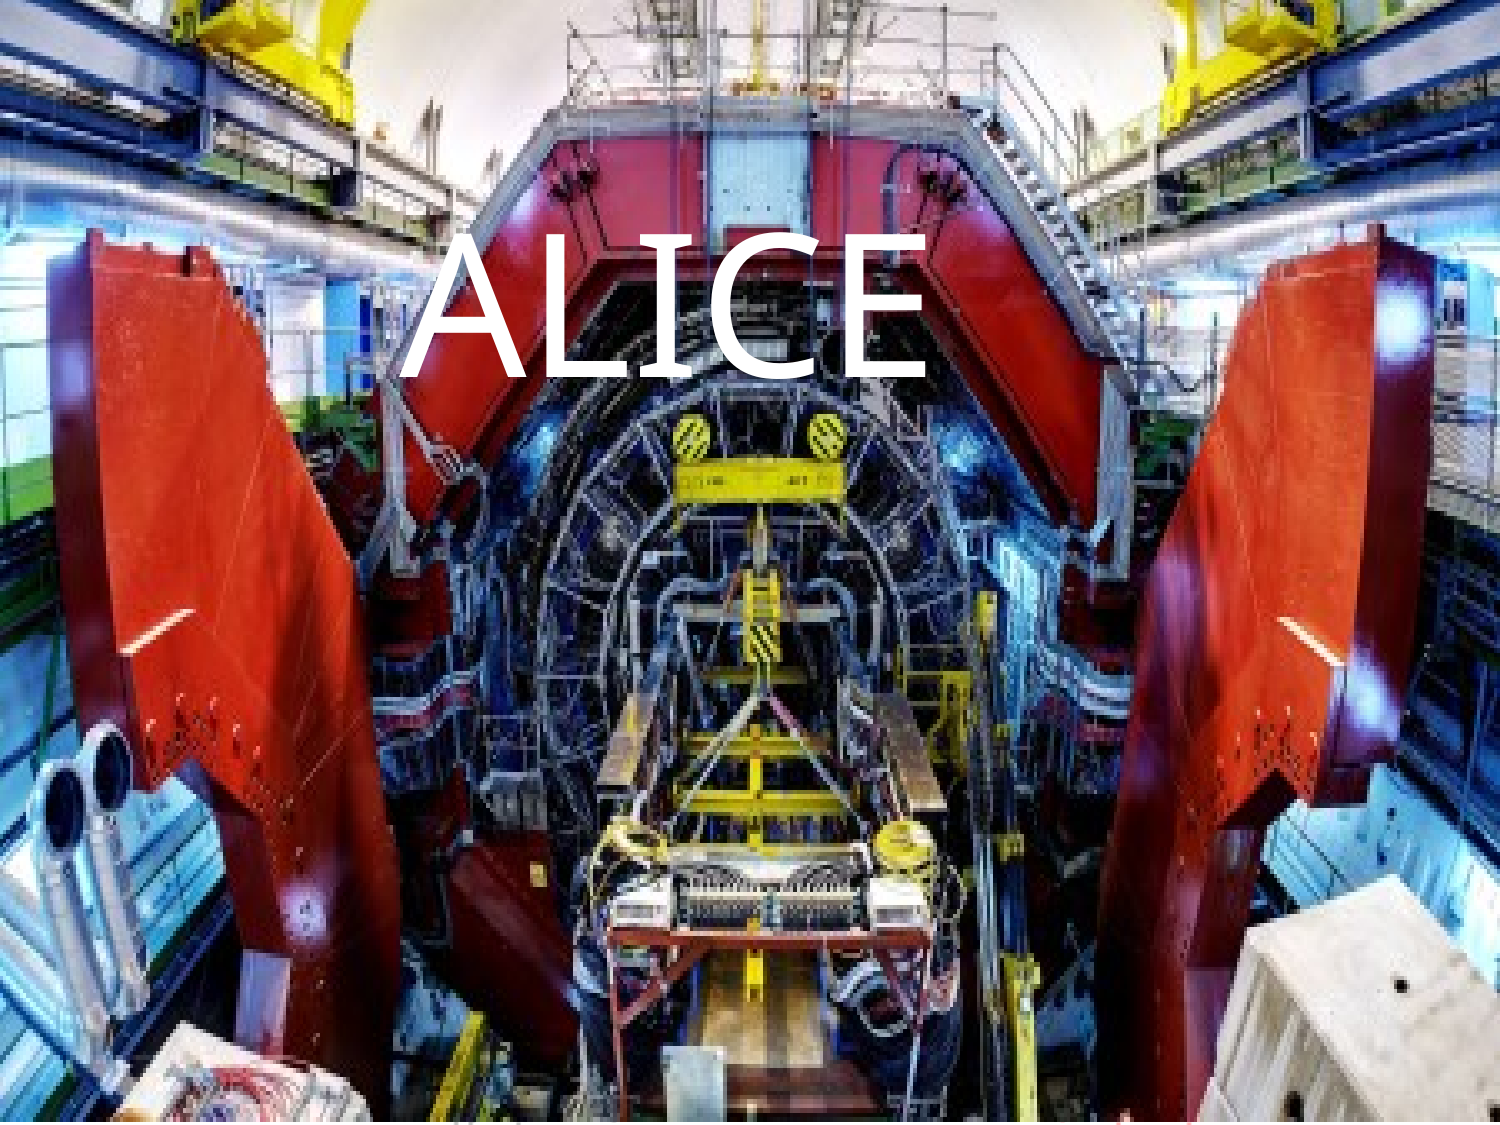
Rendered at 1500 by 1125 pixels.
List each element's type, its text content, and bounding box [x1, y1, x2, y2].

picture [0, 0, 1500, 1125]
text_box ALICE [384, 170, 1080, 425]
